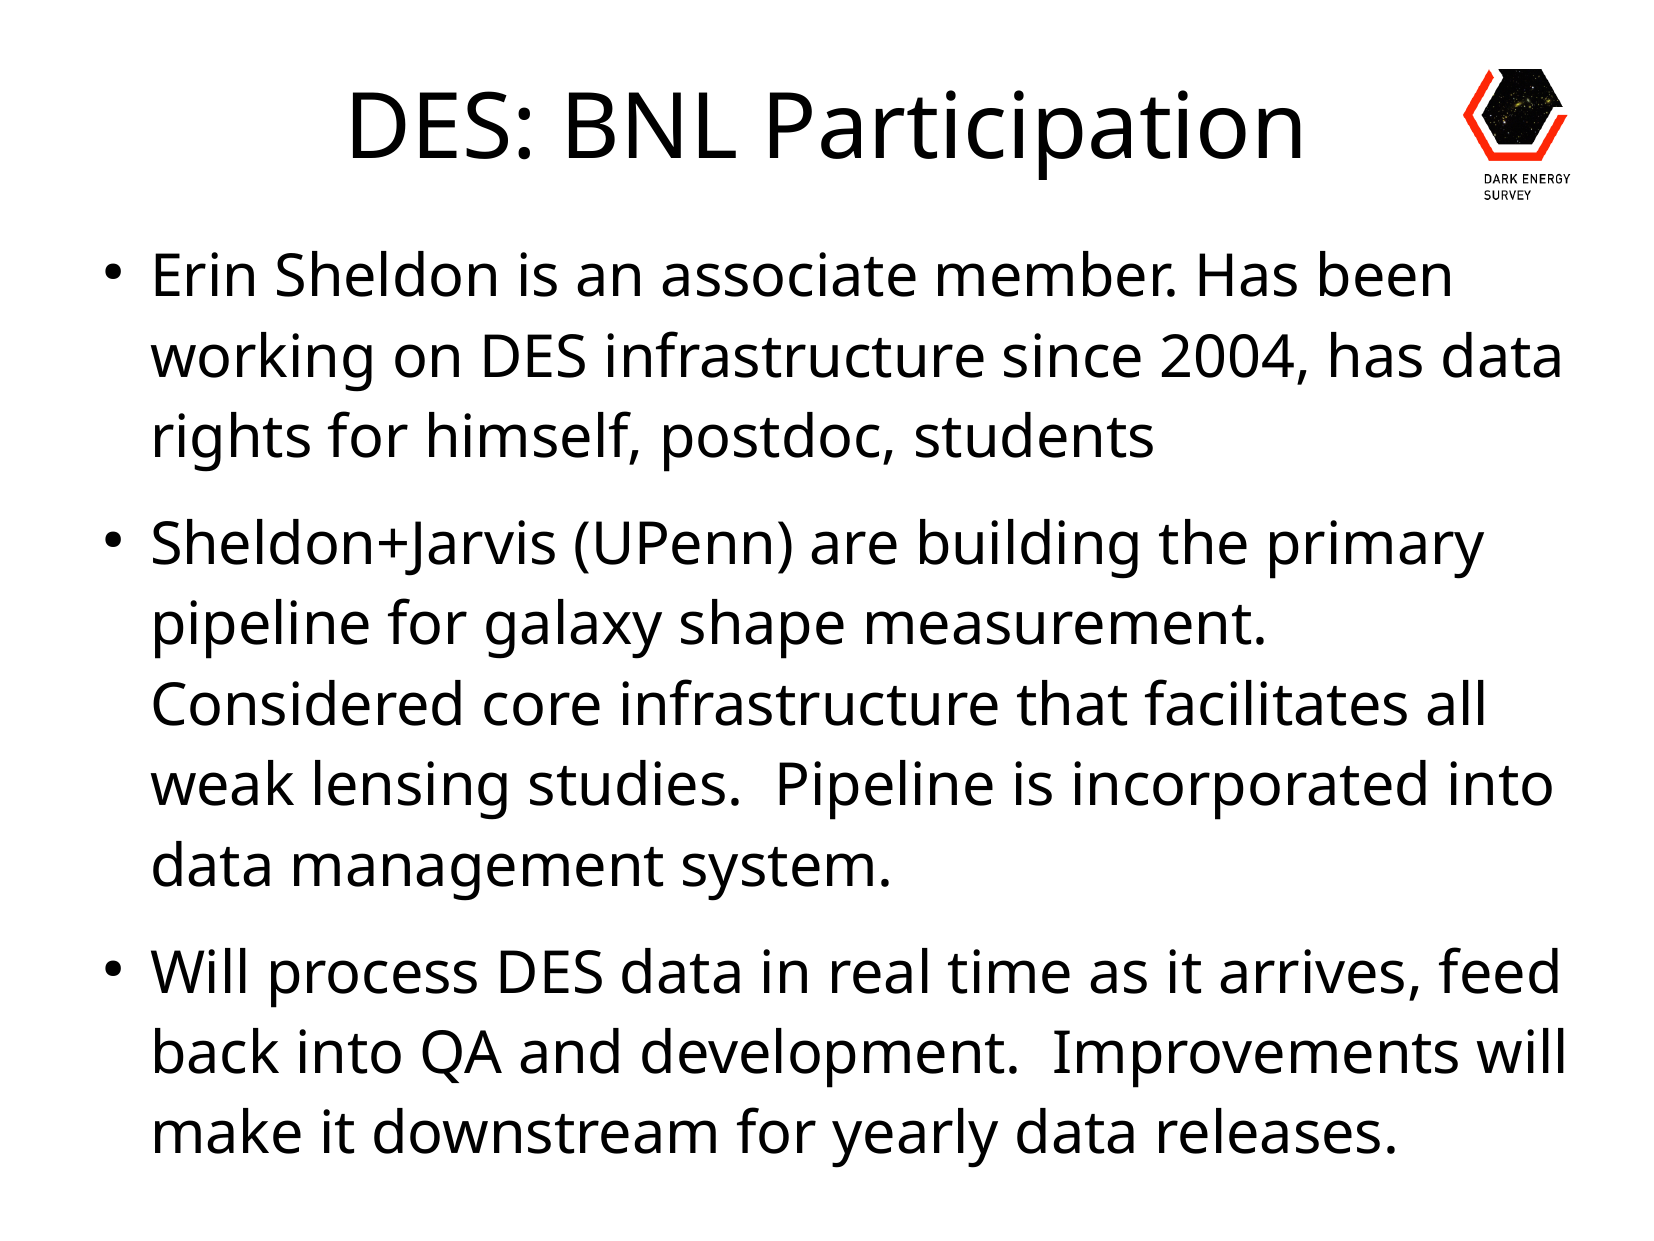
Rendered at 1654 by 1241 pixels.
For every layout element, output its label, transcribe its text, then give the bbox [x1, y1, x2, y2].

list Erin Sheldon is an associate member. Has been working on DES infrastructure since 2004, has data rights for himself, postdoc, students Sheldon+Jarvis (UPenn) are building the primary pipeline for galaxy shape measurement. Considered core infrastructure that facilitates all weak lensing studies. Pipeline is incorporated into data management system. Will process DES data in real time as it arrives, feed back into QA and development. Improvements will make it downstream for yearly data releases. [86, 233, 1576, 1189]
picture [1425, 37, 1613, 226]
title DES: BNL Participation [82, 27, 1571, 220]
